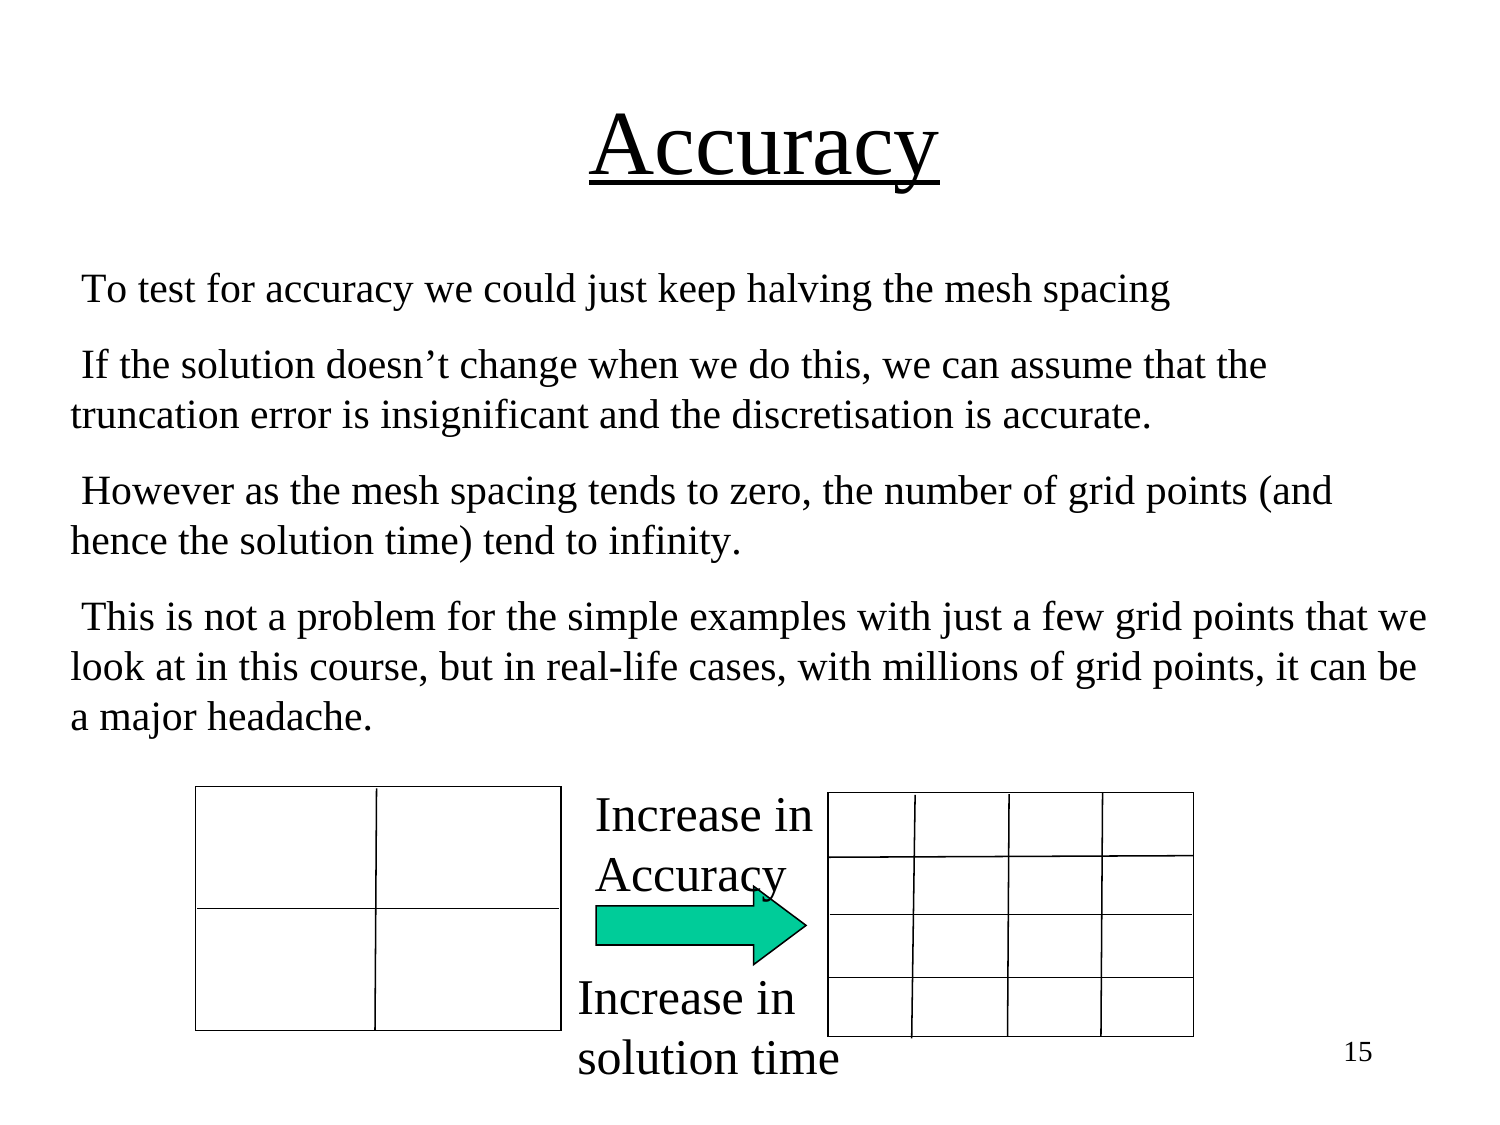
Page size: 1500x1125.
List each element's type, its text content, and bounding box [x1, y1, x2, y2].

text_box [195, 786, 562, 1031]
text_box [859, 978, 911, 1037]
text_box [913, 978, 1007, 1037]
text_box To test for accuracy we could just keep halving the mesh spacing If the solution doesn’t change when we do this, we can assume that the truncation error is insignificant and the discretisation is accurate. However as the mesh spacing tends to zero, the number of grid points (and hence the solution time) tend to infinity. This is not a problem for the simple examples with just a few grid points that we look at in this course, but in real-life cases, with millions of grid points, it can be a major headache. [55, 253, 1447, 747]
text_box [1009, 915, 1100, 977]
text_box [835, 792, 1194, 856]
text_box Increase in solution time [562, 956, 859, 1092]
title Accuracy [127, 50, 1403, 238]
text_box [1103, 857, 1194, 977]
text_box [1009, 978, 1100, 1037]
text_box [1102, 978, 1194, 1037]
text_box [1010, 857, 1101, 914]
text_box Increase in Accuracy [580, 773, 835, 910]
text_box <number> [1074, 1025, 1388, 1101]
text_box [915, 858, 1007, 914]
text_box [914, 915, 1007, 977]
text_box [828, 858, 913, 977]
